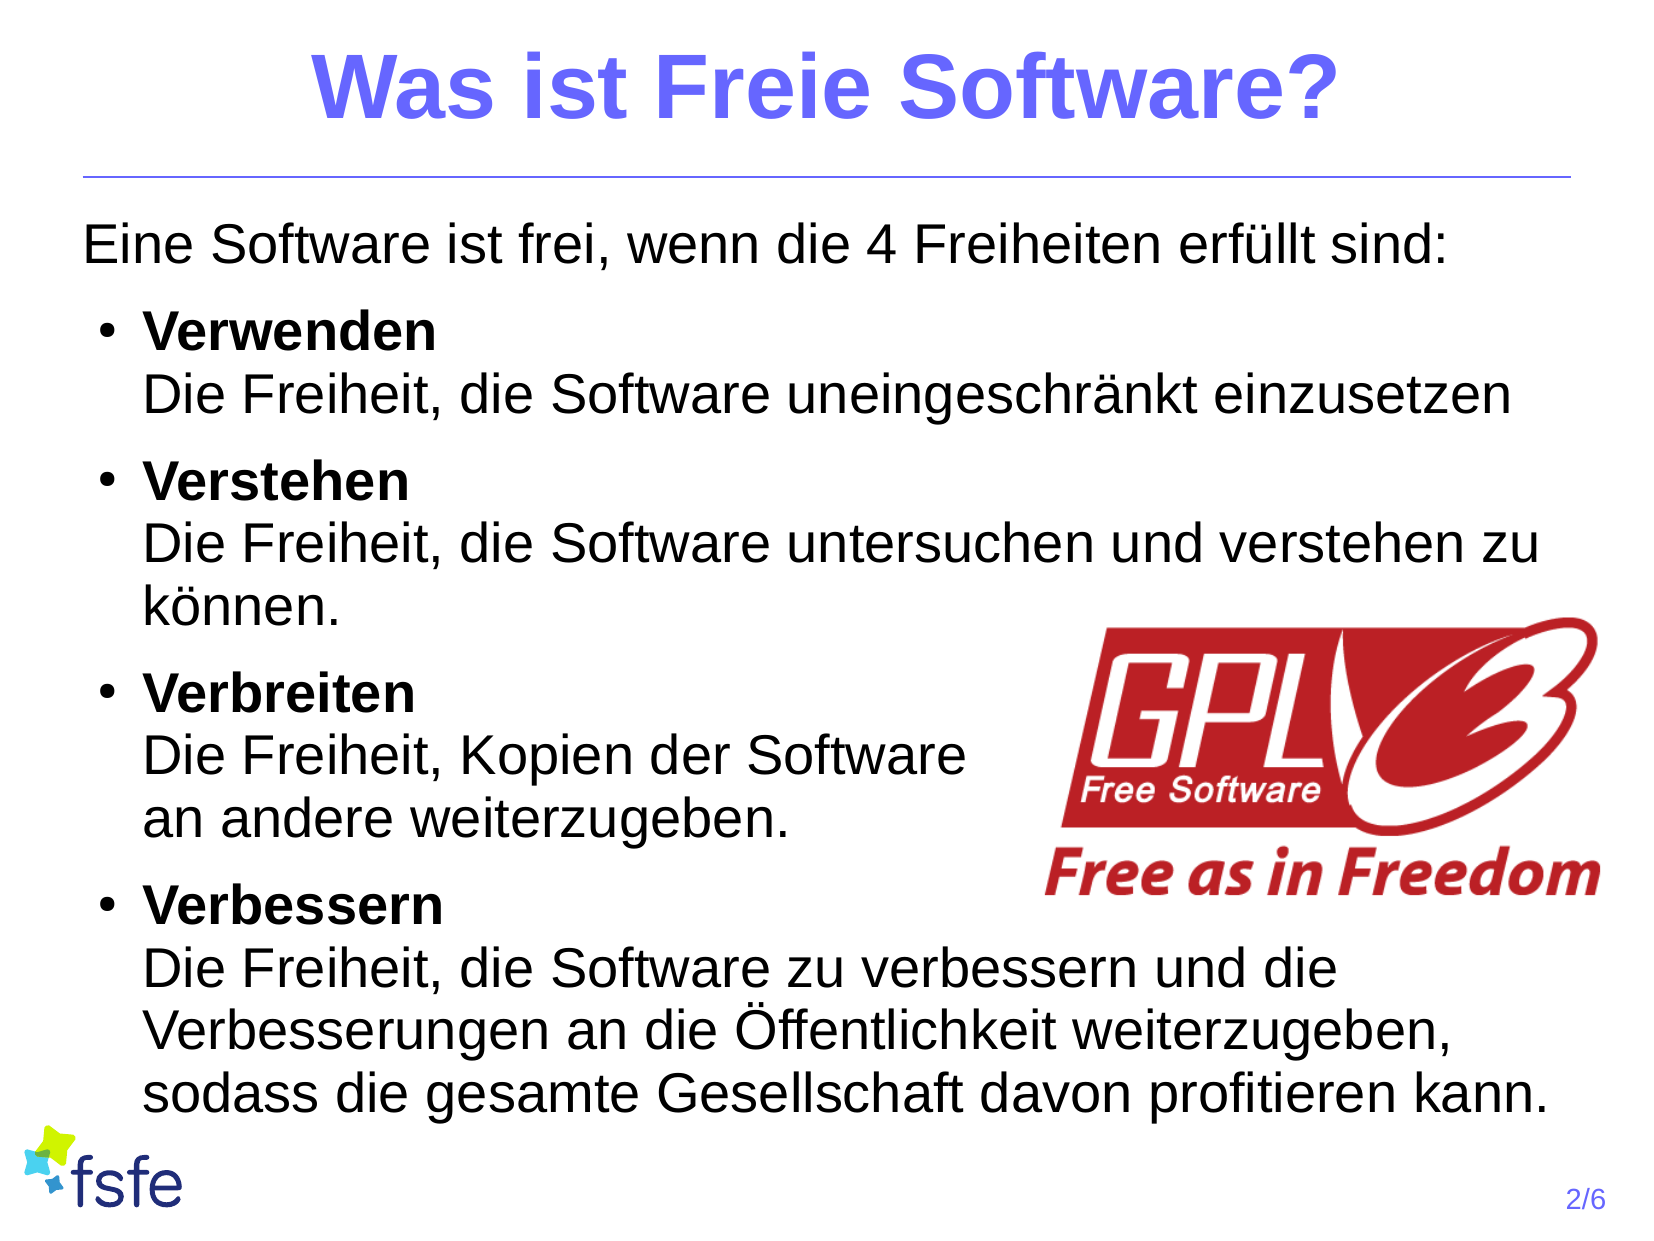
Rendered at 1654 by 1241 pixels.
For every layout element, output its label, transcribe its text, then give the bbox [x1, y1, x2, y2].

title Was ist Freie Software? [82, 31, 1571, 142]
list Eine Software ist frei, wenn die 4 Freiheiten erfüllt sind: Verwenden Die Freiheit, die Software uneingeschränkt einzusetzen Verstehen Die Freiheit, die Software untersuchen und verstehen zu können. Verbreiten Die Freiheit, Kopien der Software an andere weiterzugeben. Verbessern Die Freiheit, die Software zu verbessern und die Verbesserungen an die Öffentlichkeit weiterzugeben, sodass die gesamte Gesellschaft davon profitieren kann. [82, 212, 1571, 1146]
picture [1039, 614, 1605, 900]
